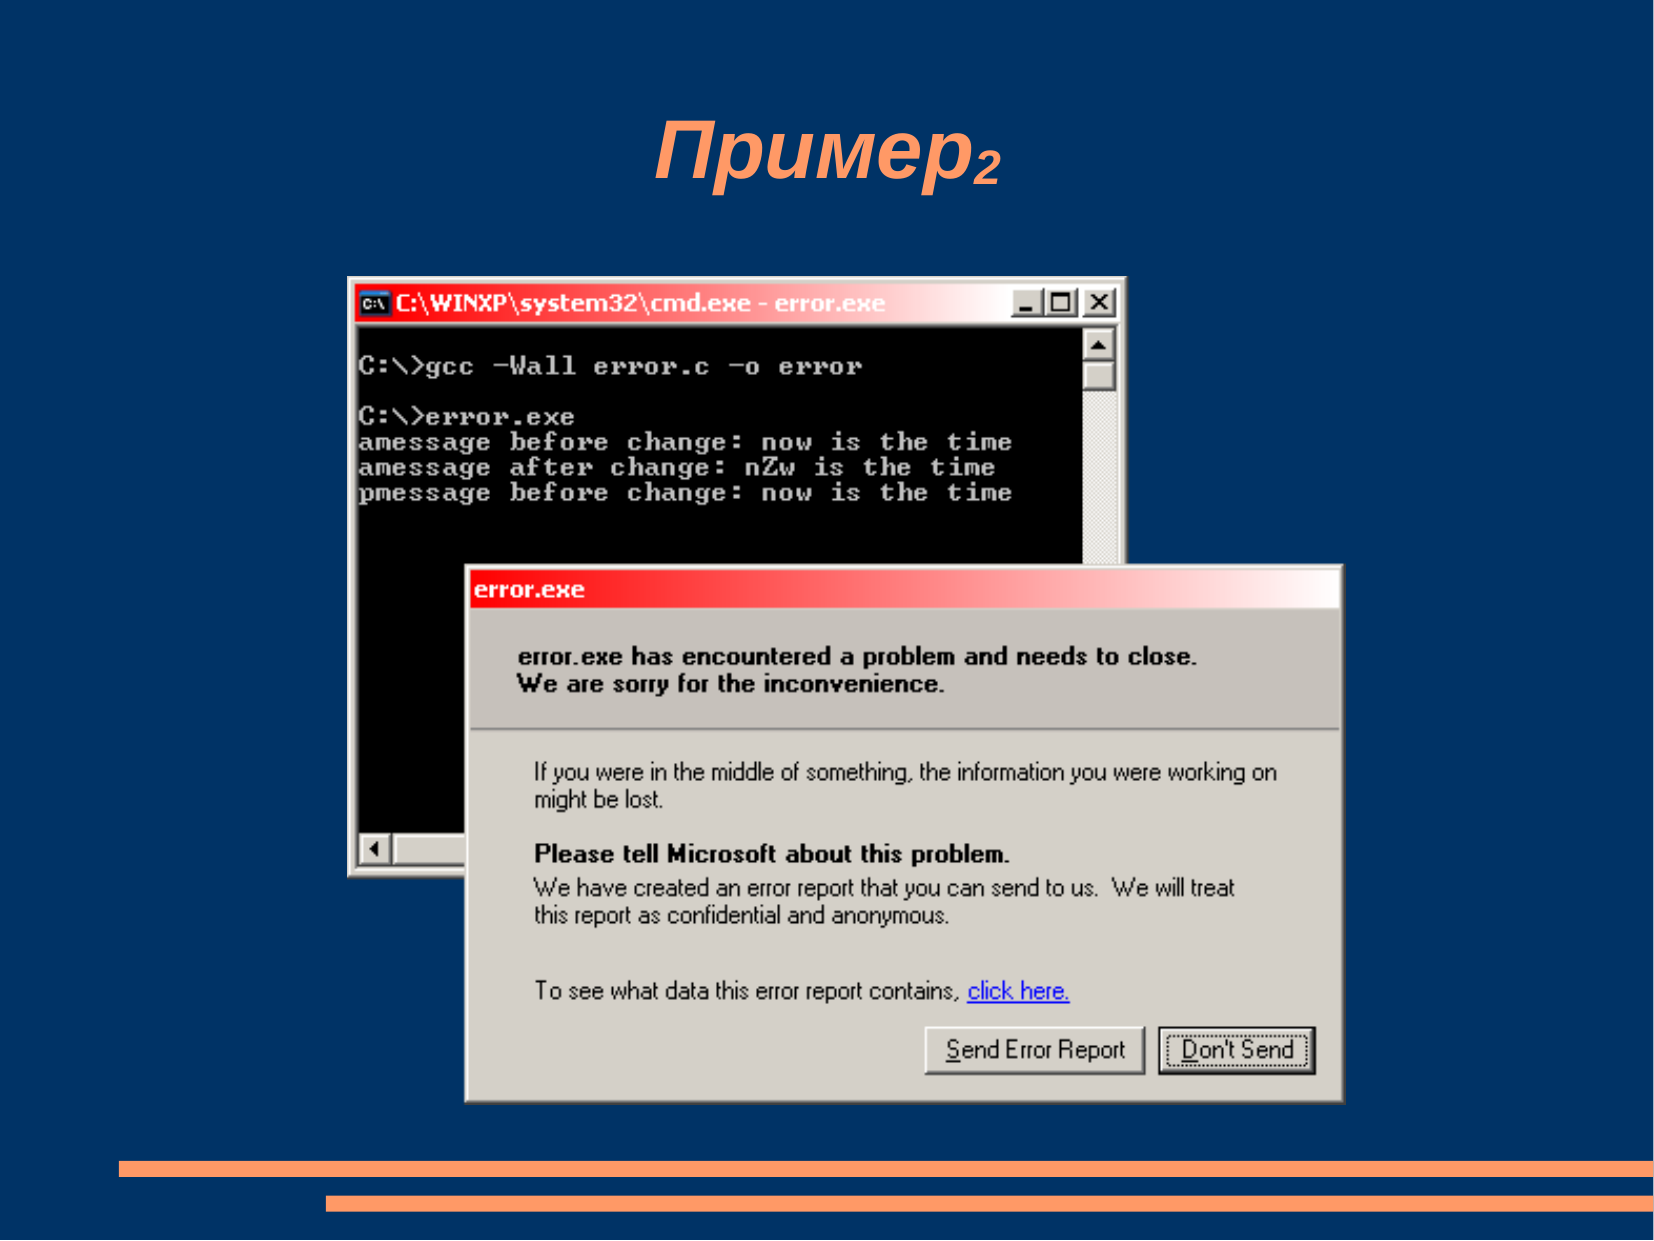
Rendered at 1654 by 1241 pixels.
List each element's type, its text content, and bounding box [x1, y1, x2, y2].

picture [347, 276, 1346, 1105]
title Пример2 [121, 53, 1534, 247]
